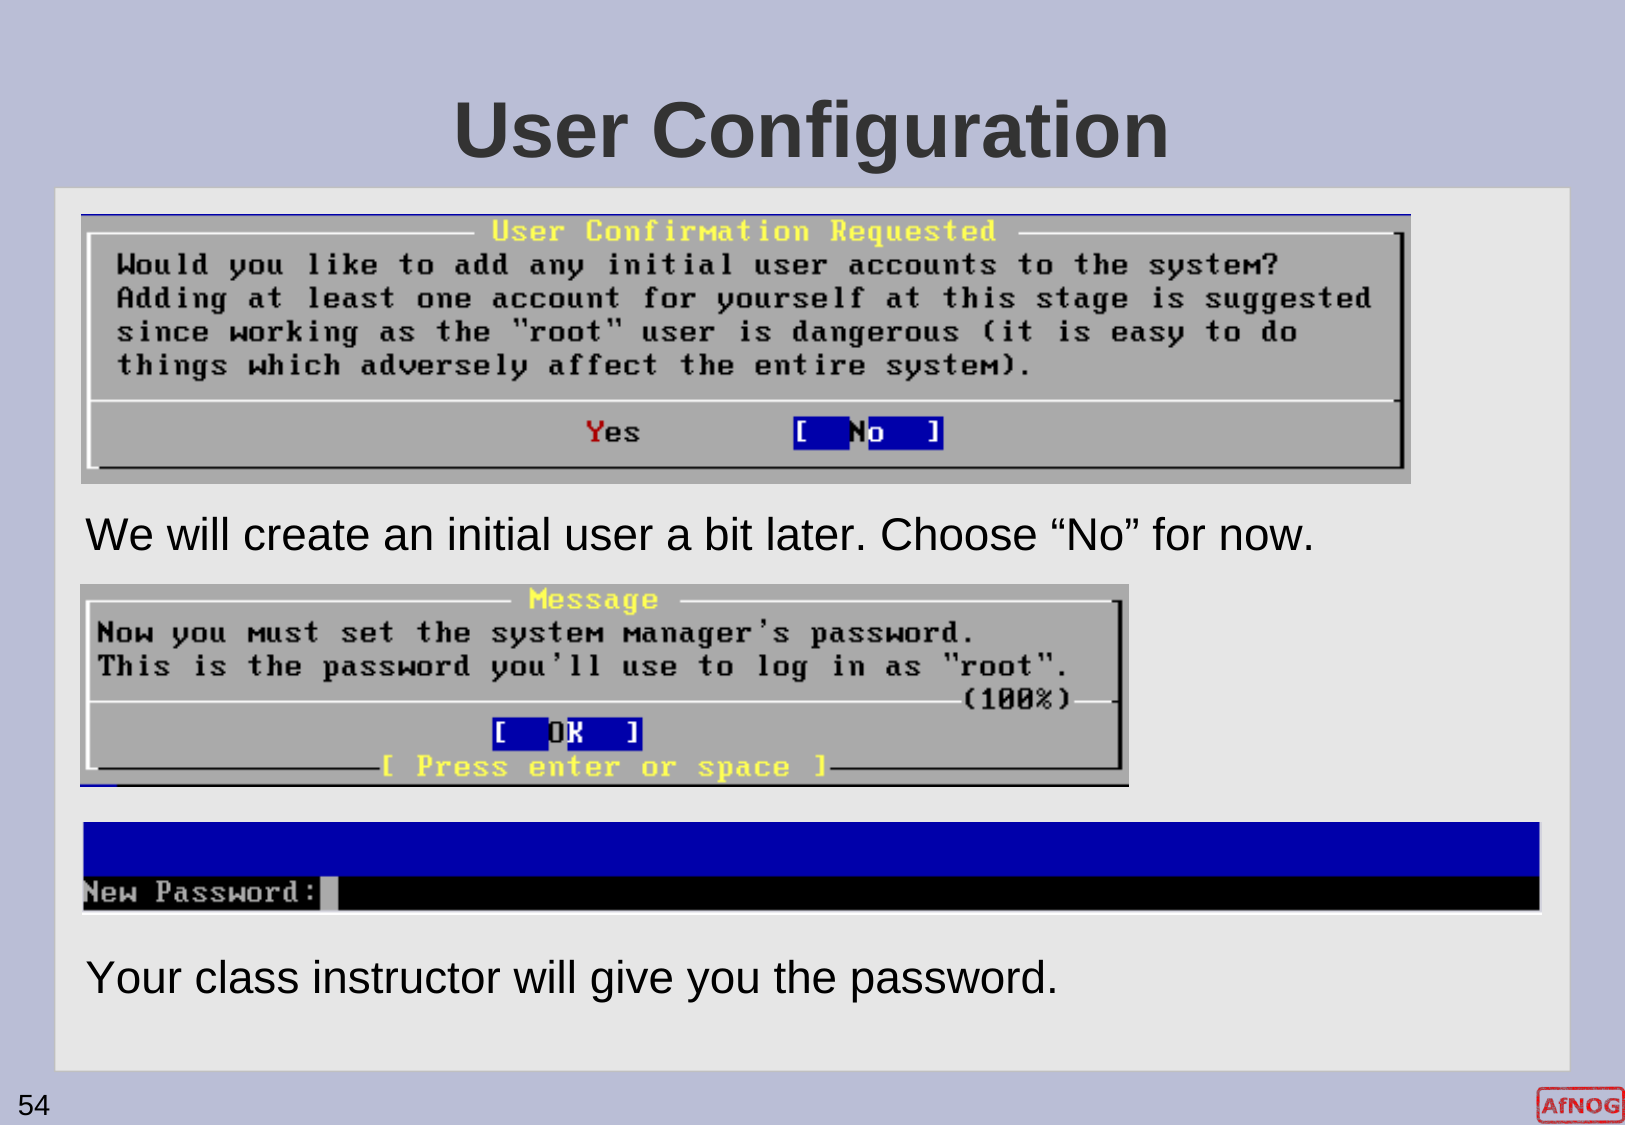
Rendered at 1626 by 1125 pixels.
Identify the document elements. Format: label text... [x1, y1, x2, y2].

picture [80, 584, 1129, 787]
picture [1535, 1085, 1626, 1125]
picture [82, 822, 1542, 915]
picture [81, 214, 1411, 484]
text_box We will create an initial user a bit later. Choose “No” for now. [70, 500, 1400, 567]
text_box Your class instructor will give you the password. [70, 943, 1400, 1010]
title User Configuration [54, 44, 1571, 215]
